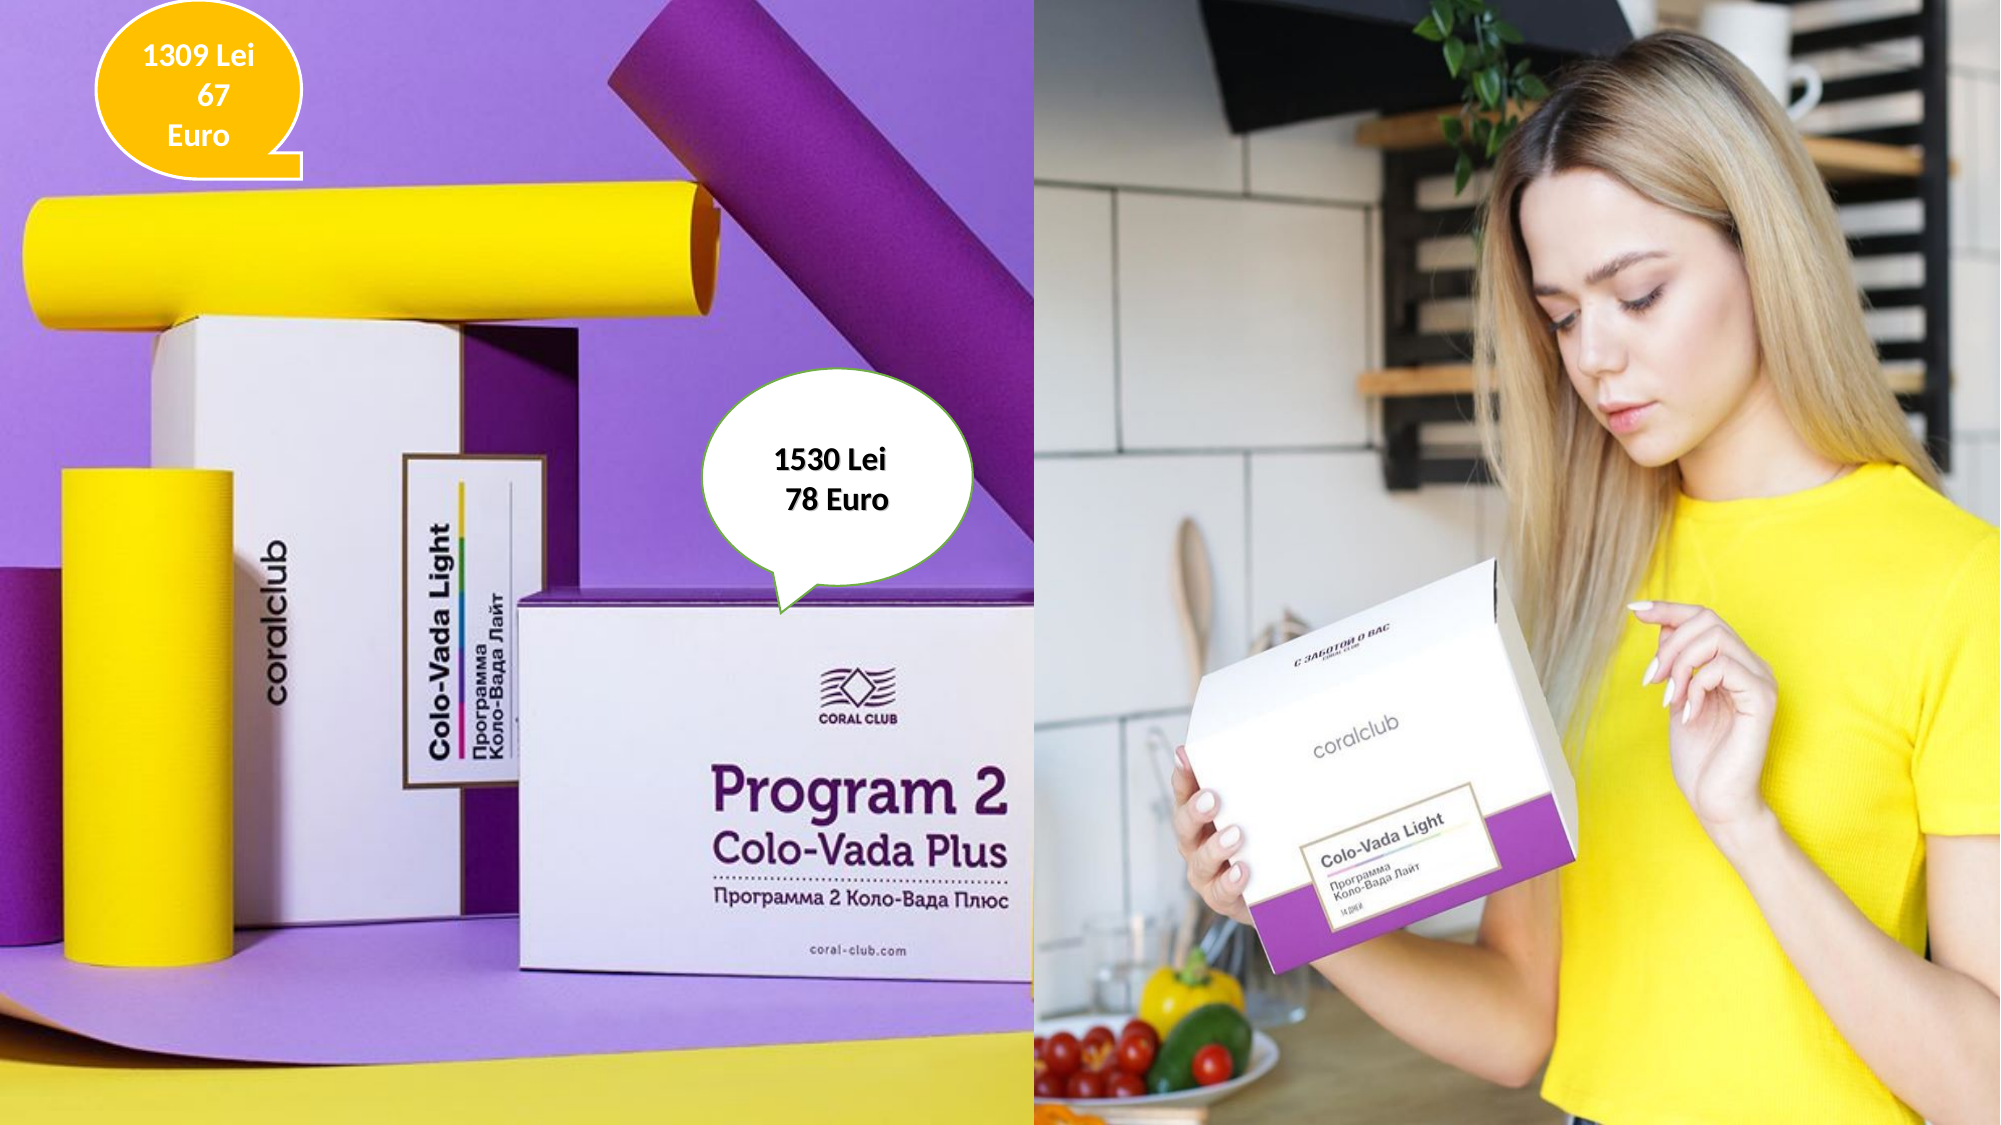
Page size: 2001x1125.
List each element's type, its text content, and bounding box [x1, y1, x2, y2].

text_box 1530 Lei 78 Euro [701, 368, 973, 613]
picture [0, 0, 2000, 1125]
text_box 1309 Lei 67 Euro [96, 0, 302, 180]
